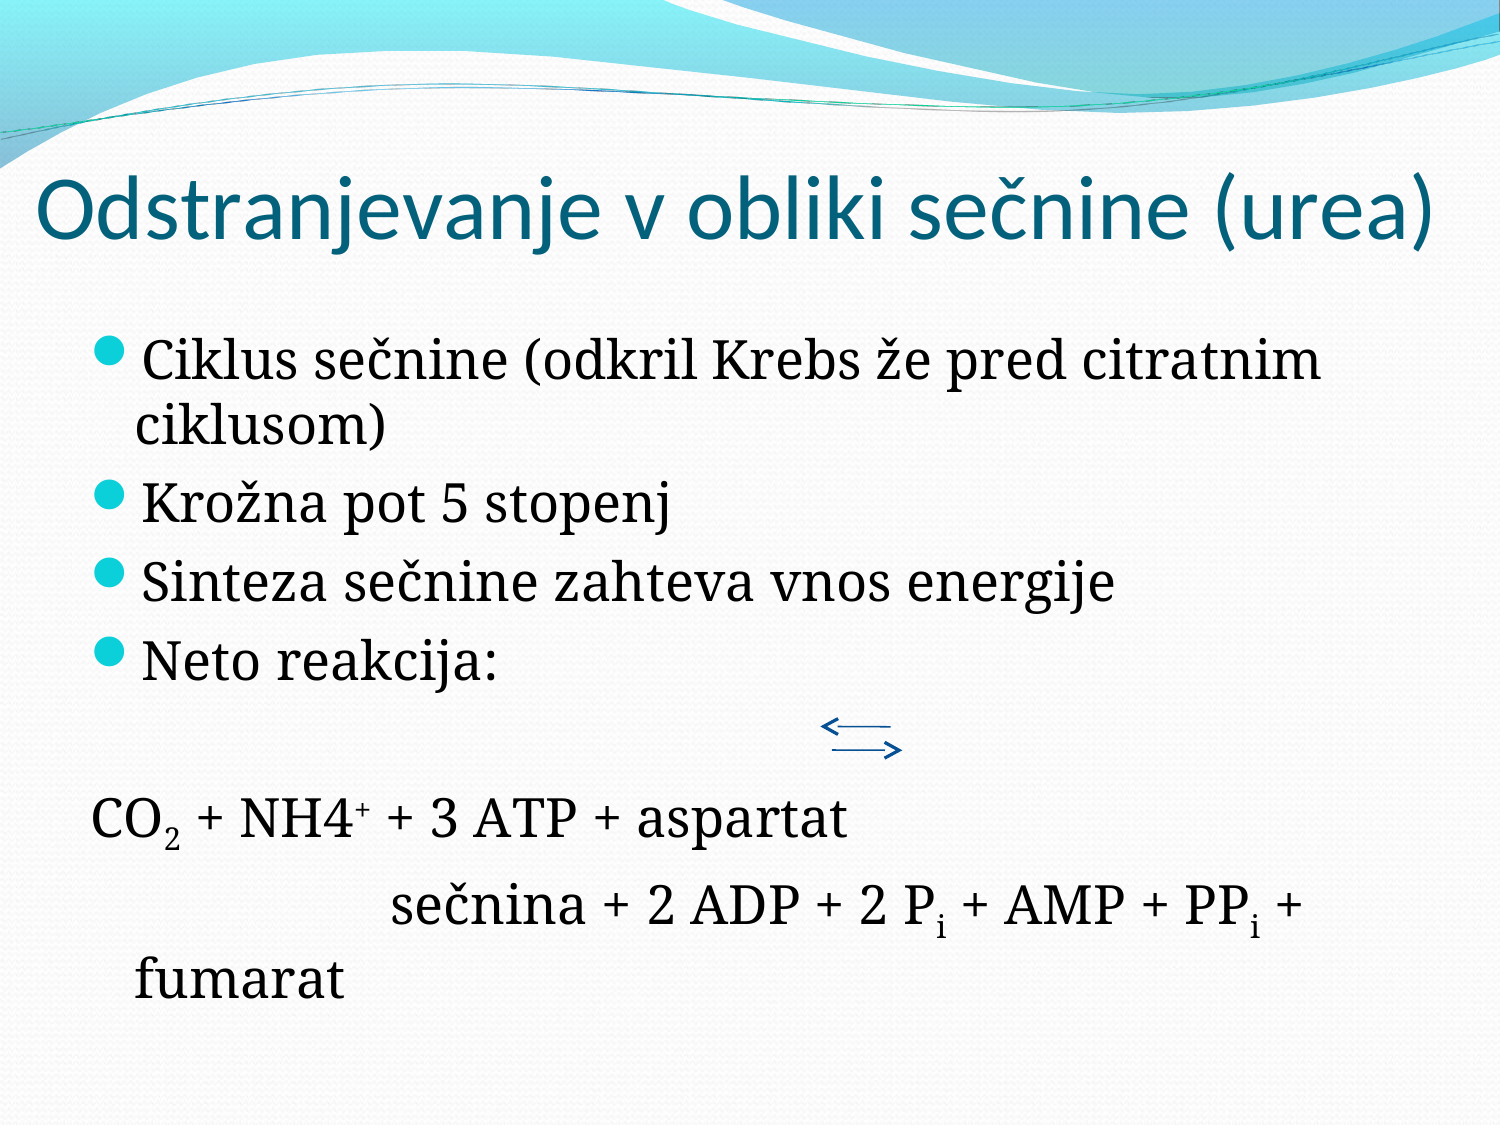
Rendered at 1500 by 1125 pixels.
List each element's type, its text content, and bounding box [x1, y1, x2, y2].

list Ciklus sečnine (odkril Krebs že pred citratnim ciklusom) Krožna pot 5 stopenj Sinteza sečnine zahteva vnos energije Neto reakcija: CO2 + NH4+ + 3 ATP + aspartat sečnina + 2 ADP + 2 Pi + AMP + PPi + fumarat [75, 317, 1500, 1038]
picture [0, 0, 1500, 1125]
title Odstranjevanje v obliki sečnine (urea) [35, 30, 1461, 258]
